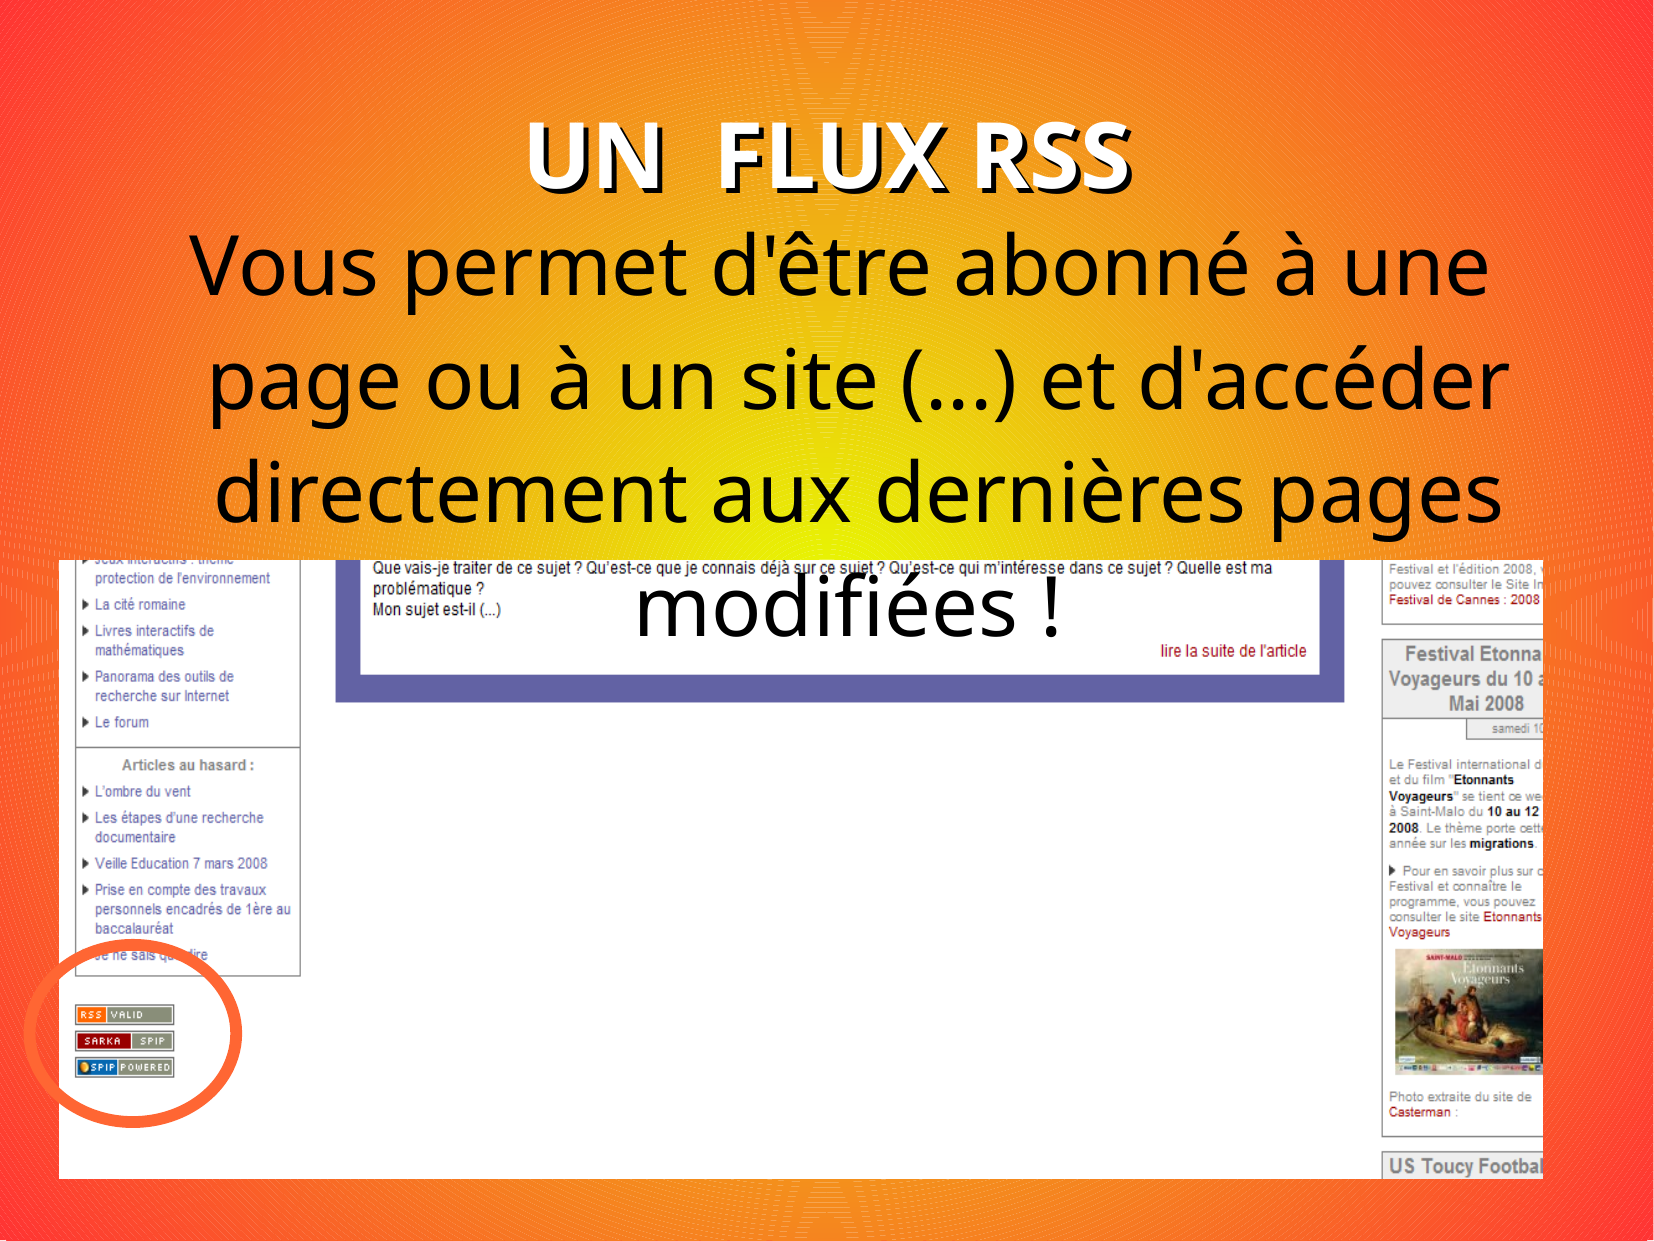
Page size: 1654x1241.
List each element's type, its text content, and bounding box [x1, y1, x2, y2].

title UN FLUX RSS [82, 49, 1571, 257]
subtitle Vous permet d'être abonné à une page ou à un site (...) et d'accéder directement aux dernières pages modifiées ! [53, 295, 1595, 648]
picture [59, 951, 230, 1116]
picture [59, 648, 1543, 1179]
